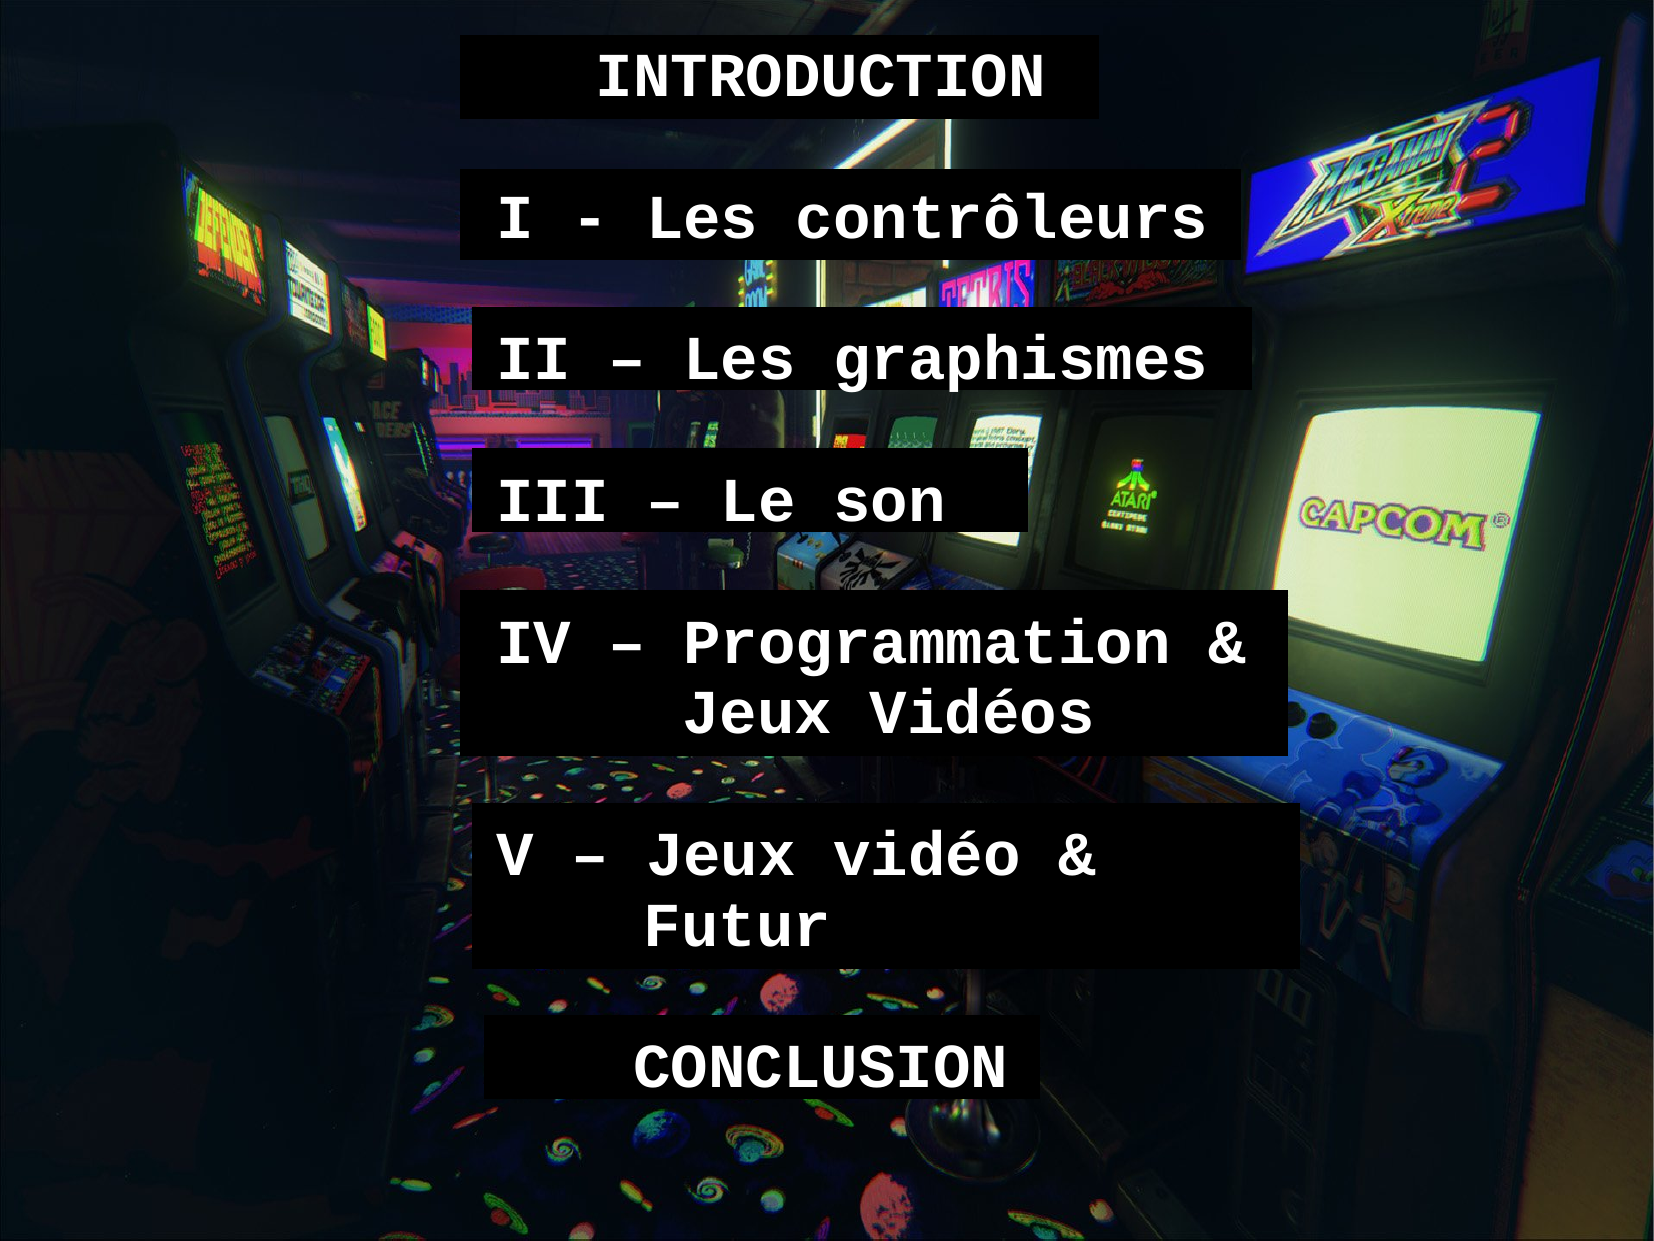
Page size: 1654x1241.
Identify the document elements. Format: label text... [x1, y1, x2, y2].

picture [0, 0, 1654, 1241]
text_box INTRODUCTION I - Les contrôleurs II – Les graphismes III – Le son IV – Programmation & Jeux Vidéos V – Jeux vidéo & Futur CONCLUSION [259, 37, 1382, 1241]
